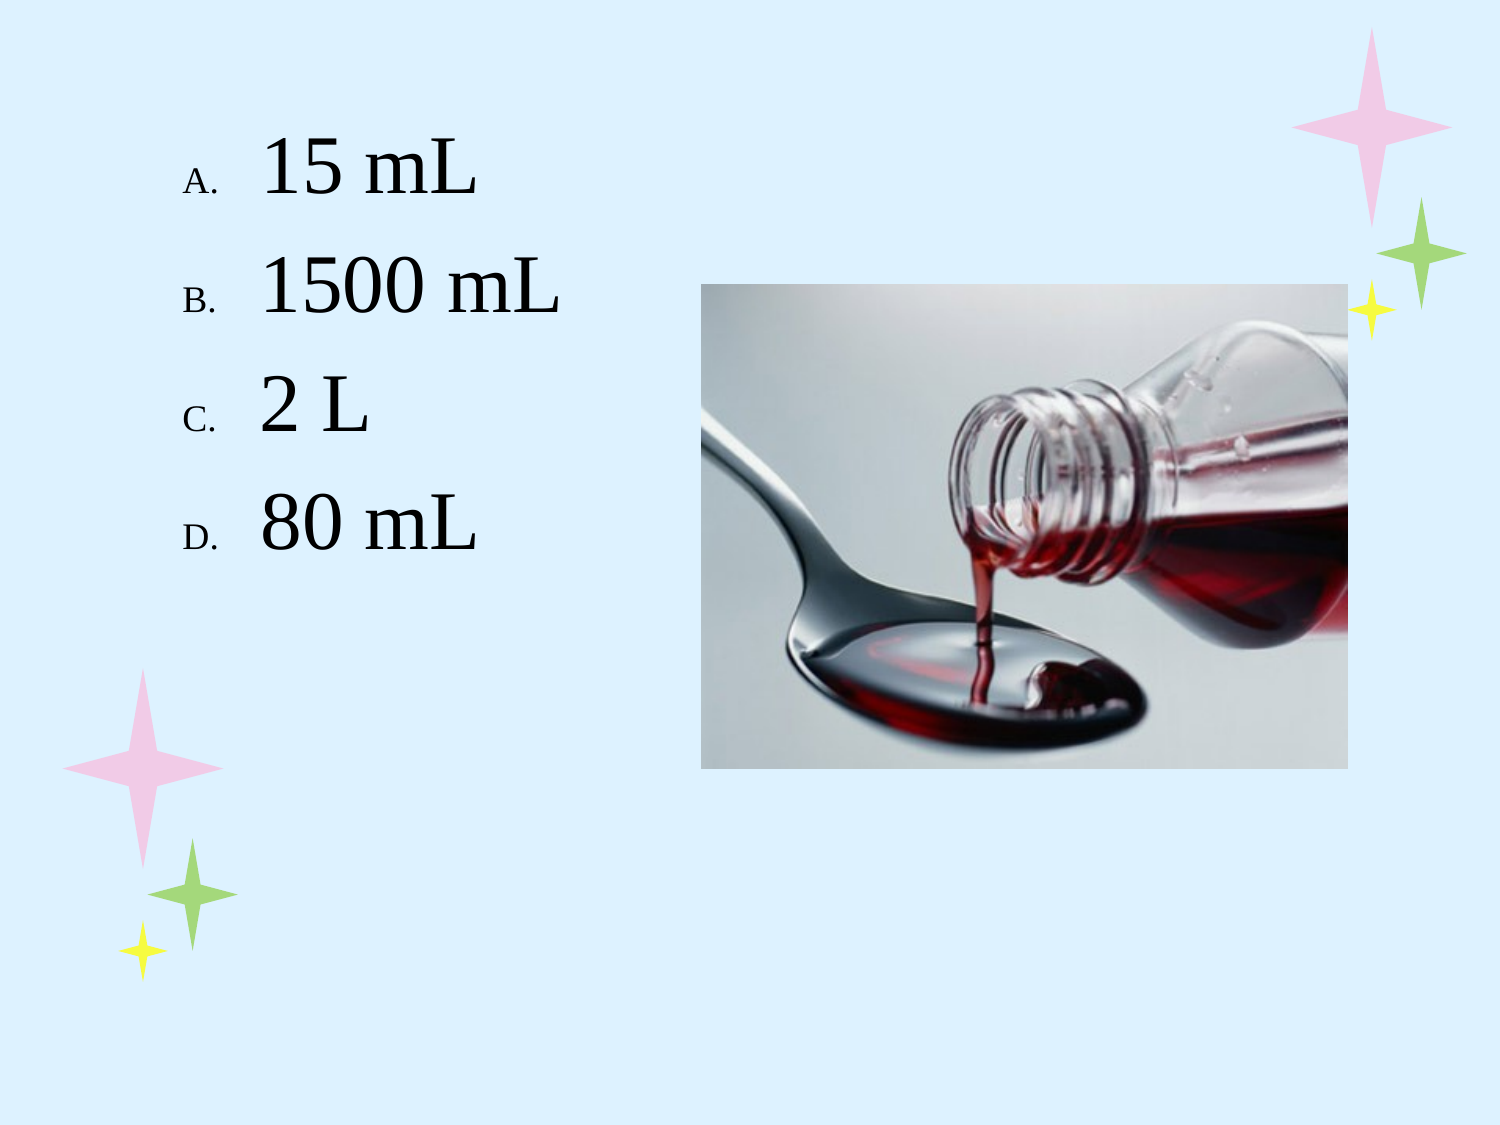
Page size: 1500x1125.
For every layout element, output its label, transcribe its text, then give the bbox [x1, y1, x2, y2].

picture [701, 284, 1348, 769]
text_box [147, 838, 238, 951]
text_box [1291, 26, 1453, 229]
text_box 15 mL 1500 mL 2 L 80 mL [167, 102, 843, 574]
text_box [1348, 278, 1397, 341]
text_box [118, 920, 168, 982]
text_box [1376, 197, 1467, 310]
text_box [62, 667, 224, 870]
